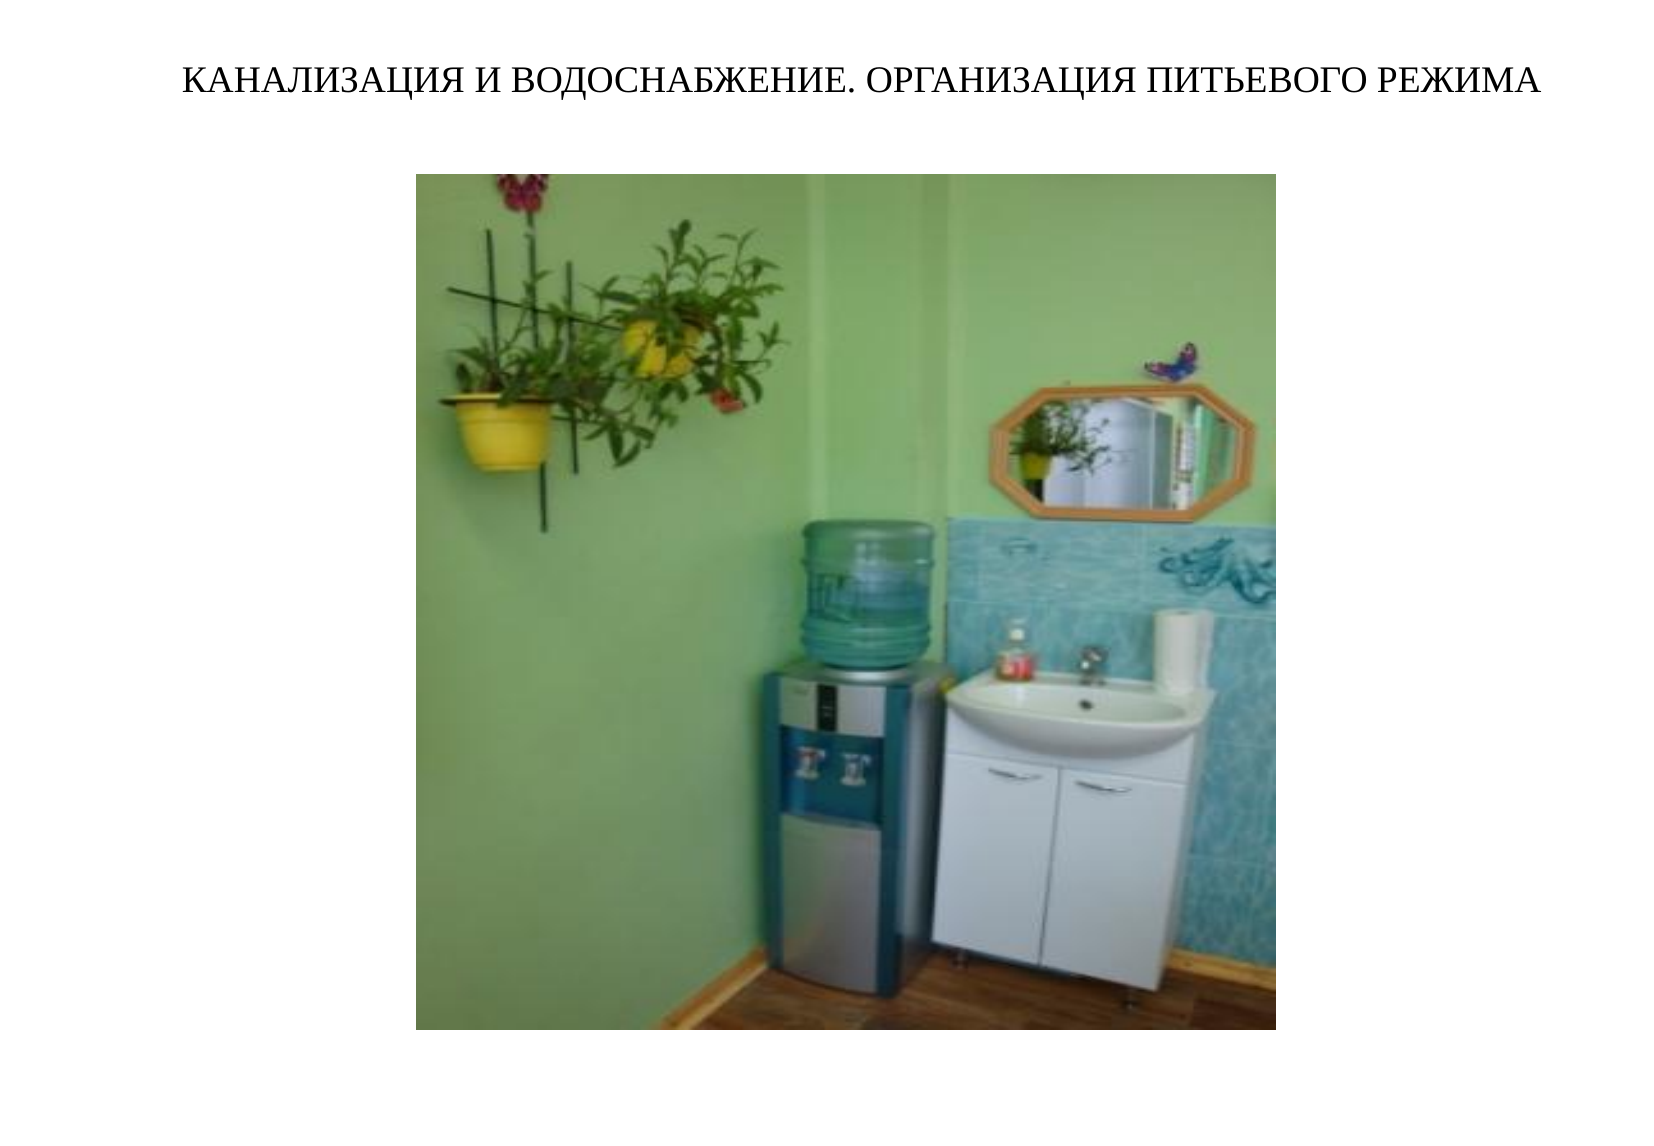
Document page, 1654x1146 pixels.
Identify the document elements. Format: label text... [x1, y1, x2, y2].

text_box КАНАЛИЗАЦИЯ И ВОДОСНАБЖЕНИЕ. ОРГАНИЗАЦИЯ ПИТЬЕВОГО РЕЖИМА [158, 45, 1566, 110]
picture [416, 174, 1276, 1030]
